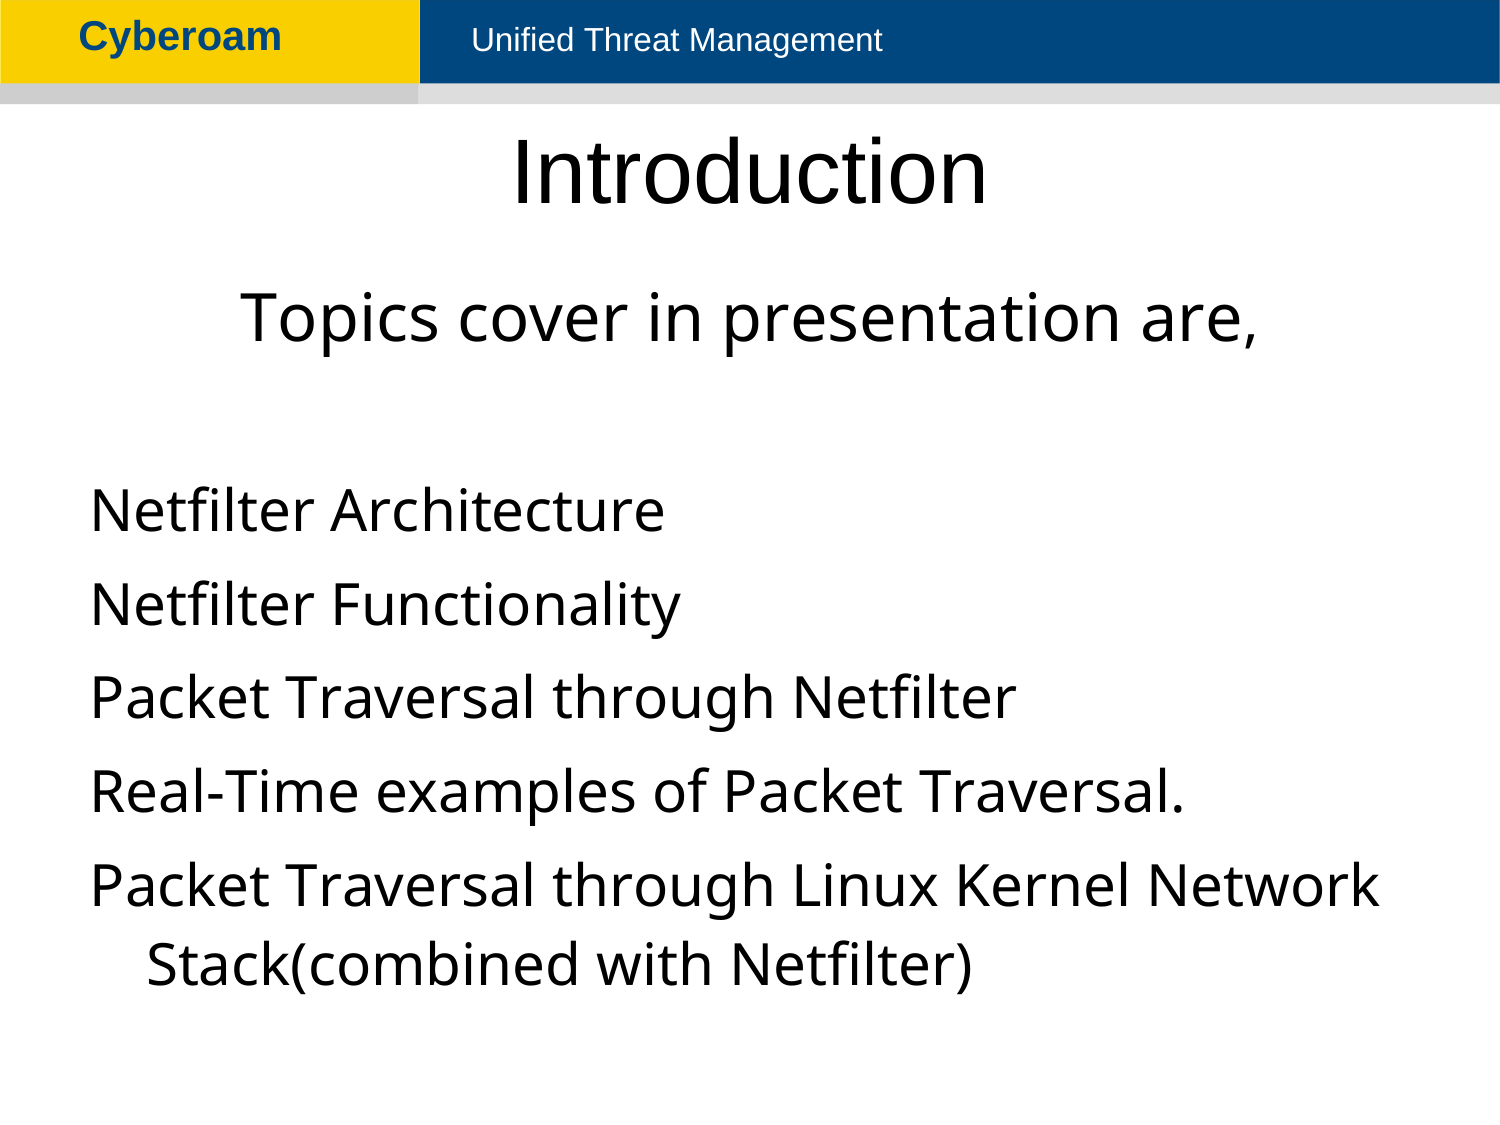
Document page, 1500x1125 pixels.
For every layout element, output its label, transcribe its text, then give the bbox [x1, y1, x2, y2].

picture [0, 0, 1500, 83]
list Topics cover in presentation are, Netfilter Architecture Netfilter Functionality Packet Traversal through Netfilter Real-Time examples of Packet Traversal. Packet Traversal through Linux Kernel Network Stack(combined with Netfilter) [75, 262, 1426, 1023]
title Introduction [75, 112, 1426, 233]
